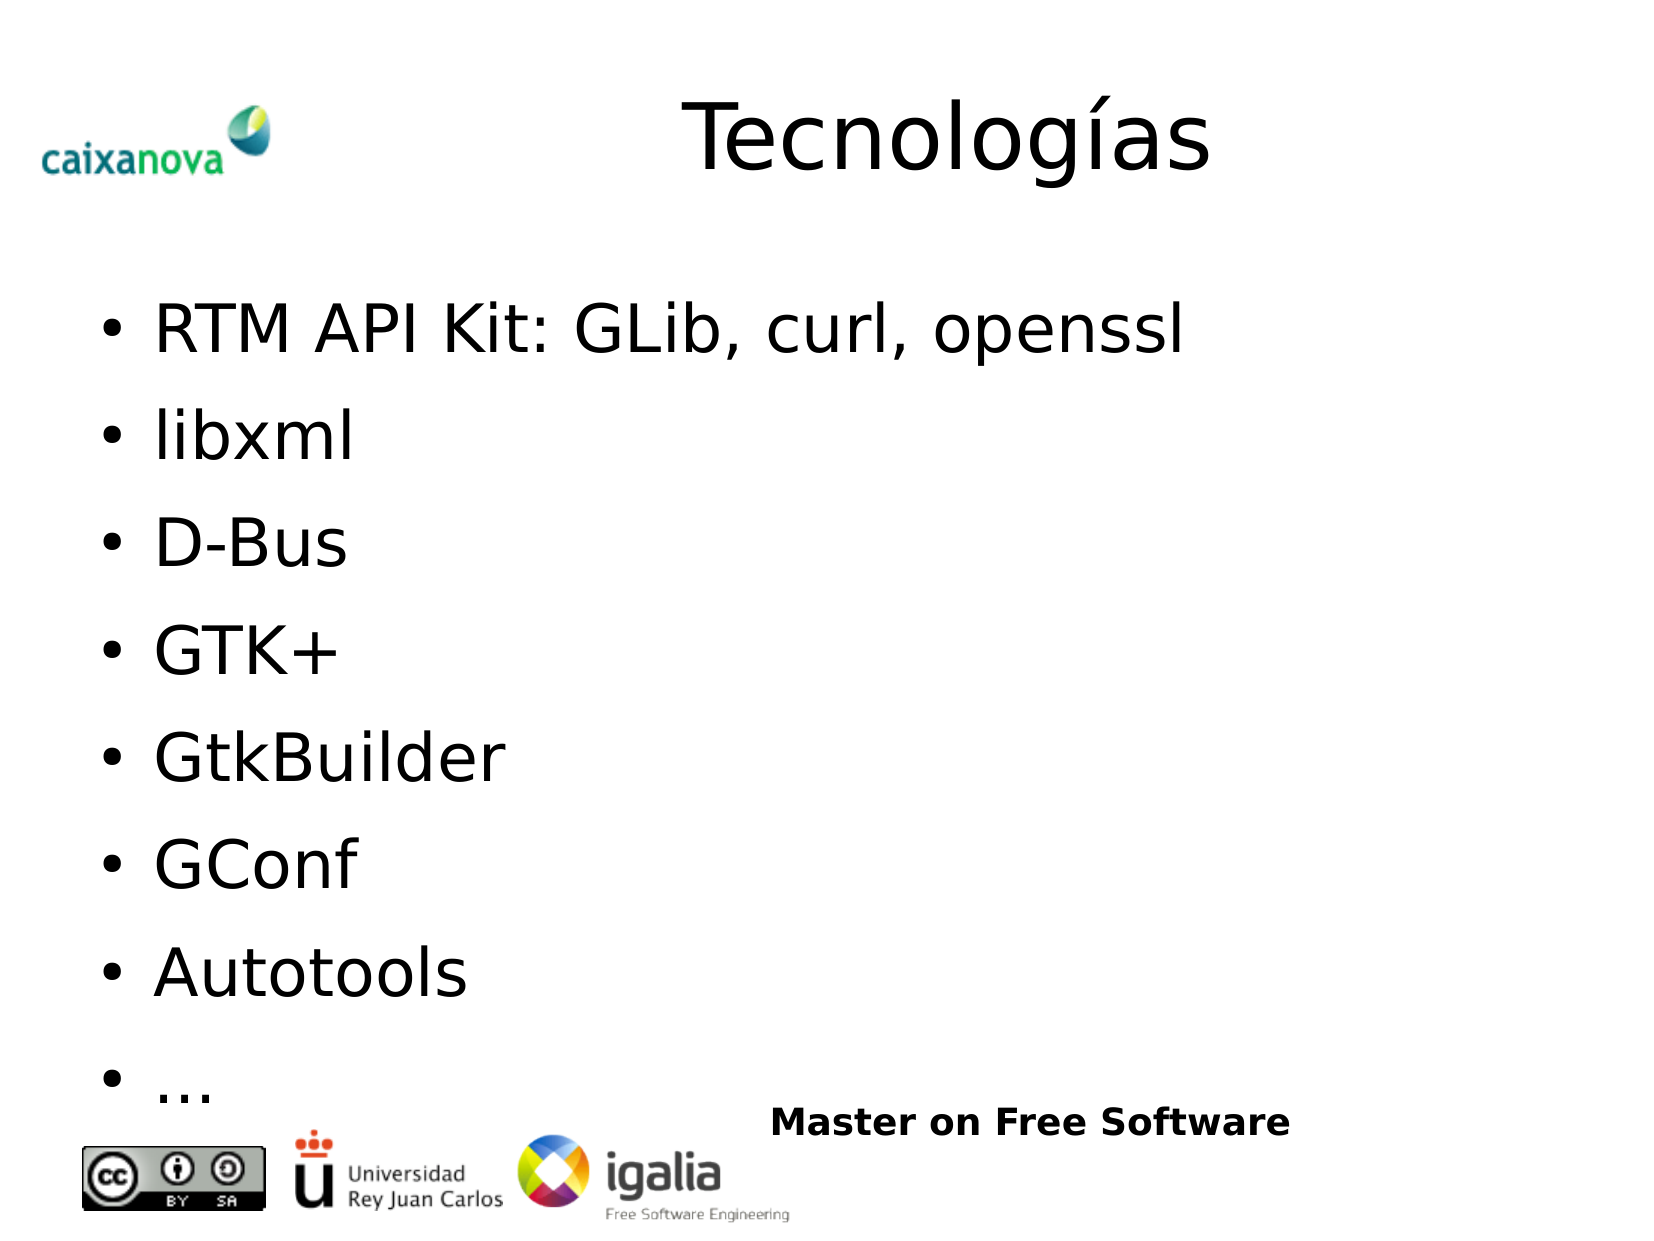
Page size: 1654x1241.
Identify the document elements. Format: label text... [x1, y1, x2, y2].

picture [295, 1121, 811, 1235]
title Tecnologías [295, 46, 1601, 229]
list RTM API Kit: GLib, curl, openssl libxml D-Bus GTK+ GtkBuilder GConf Autotools ... [82, 290, 1571, 1120]
picture [82, 1146, 266, 1211]
picture [29, 73, 284, 207]
